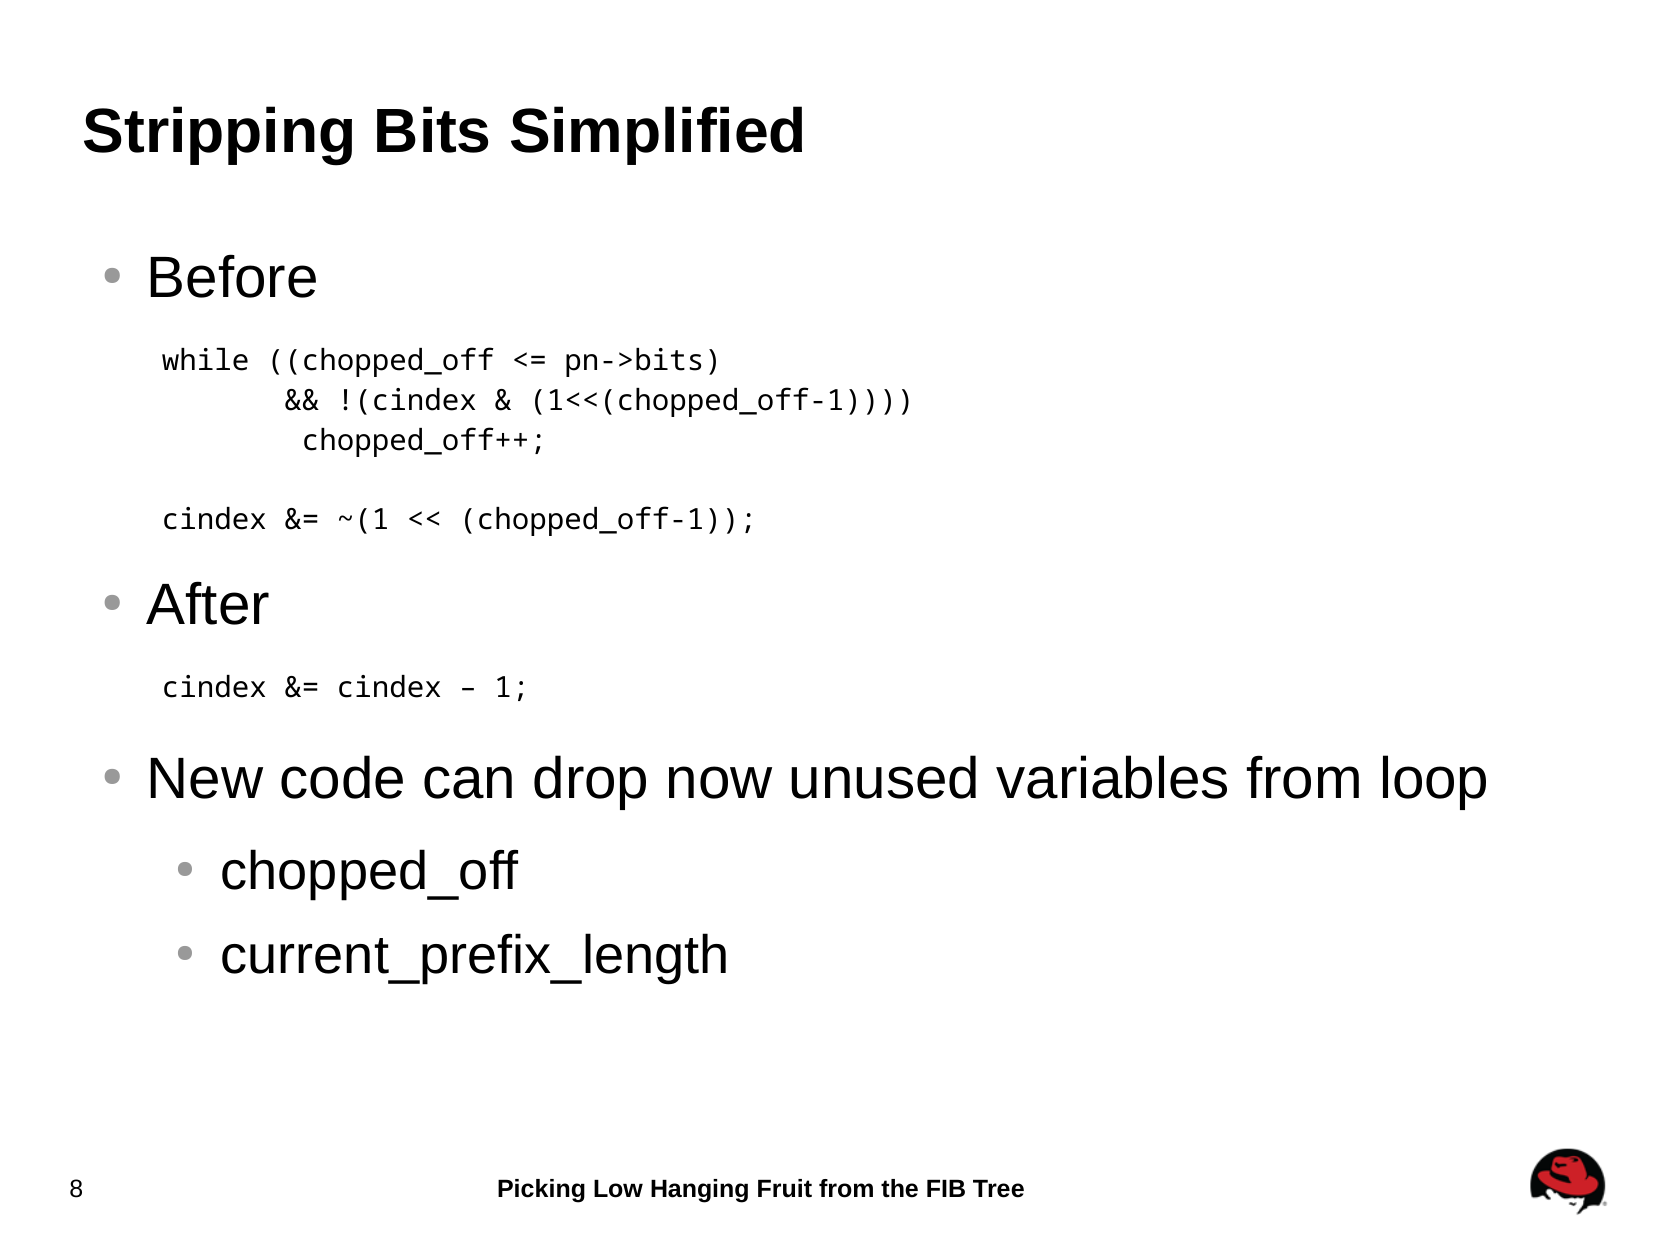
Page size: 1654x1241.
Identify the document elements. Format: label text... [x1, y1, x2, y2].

list Before while ((chopped_off <= pn->bits) && !(cindex & (1<<(chopped_off-1)))) chopped_off++; cindex &= ~(1 << (chopped_off-1)); After cindex &= cindex – 1; New code can drop now unused variables from loop chopped_off current_prefix_length [86, 244, 1576, 1039]
title Stripping Bits Simplified [82, 37, 1571, 226]
picture [1529, 1146, 1613, 1224]
